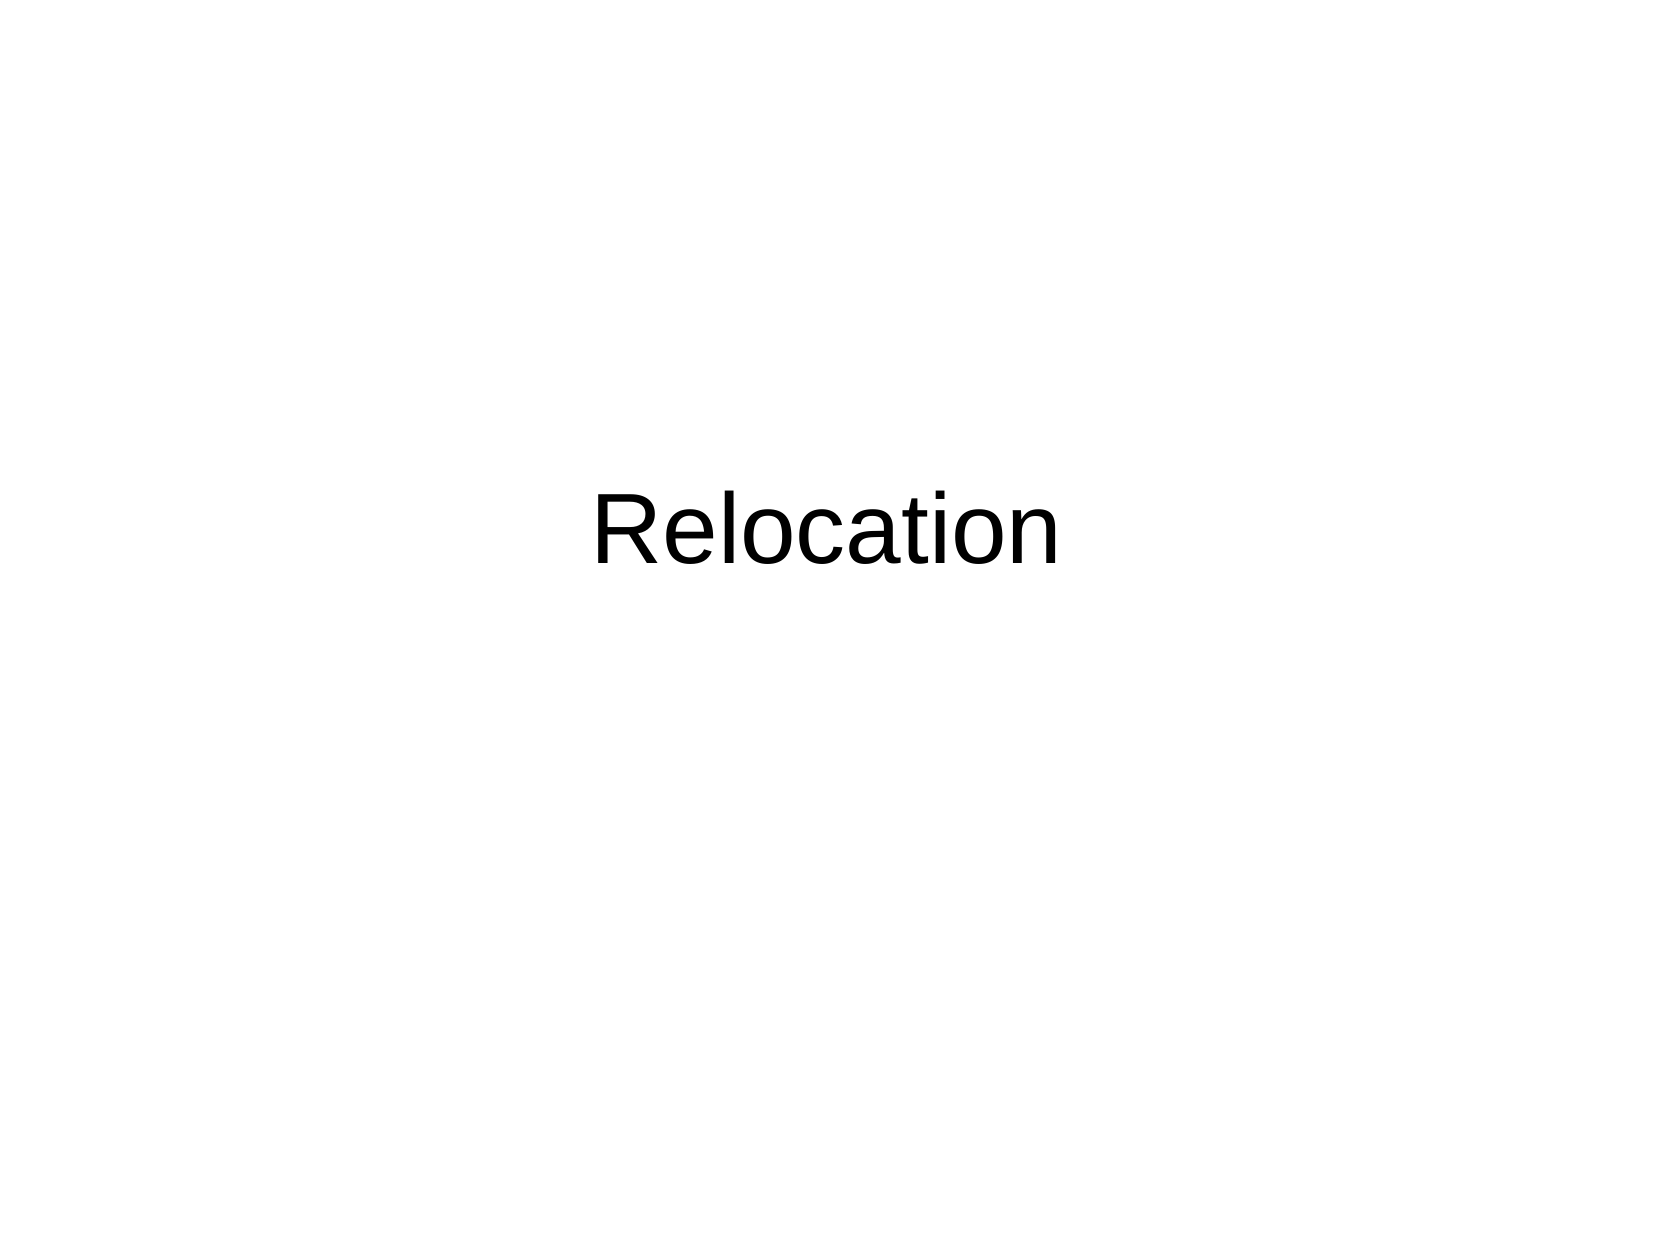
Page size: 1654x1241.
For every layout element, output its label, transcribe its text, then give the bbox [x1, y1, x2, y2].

subtitle Relocation [82, 49, 1571, 1010]
